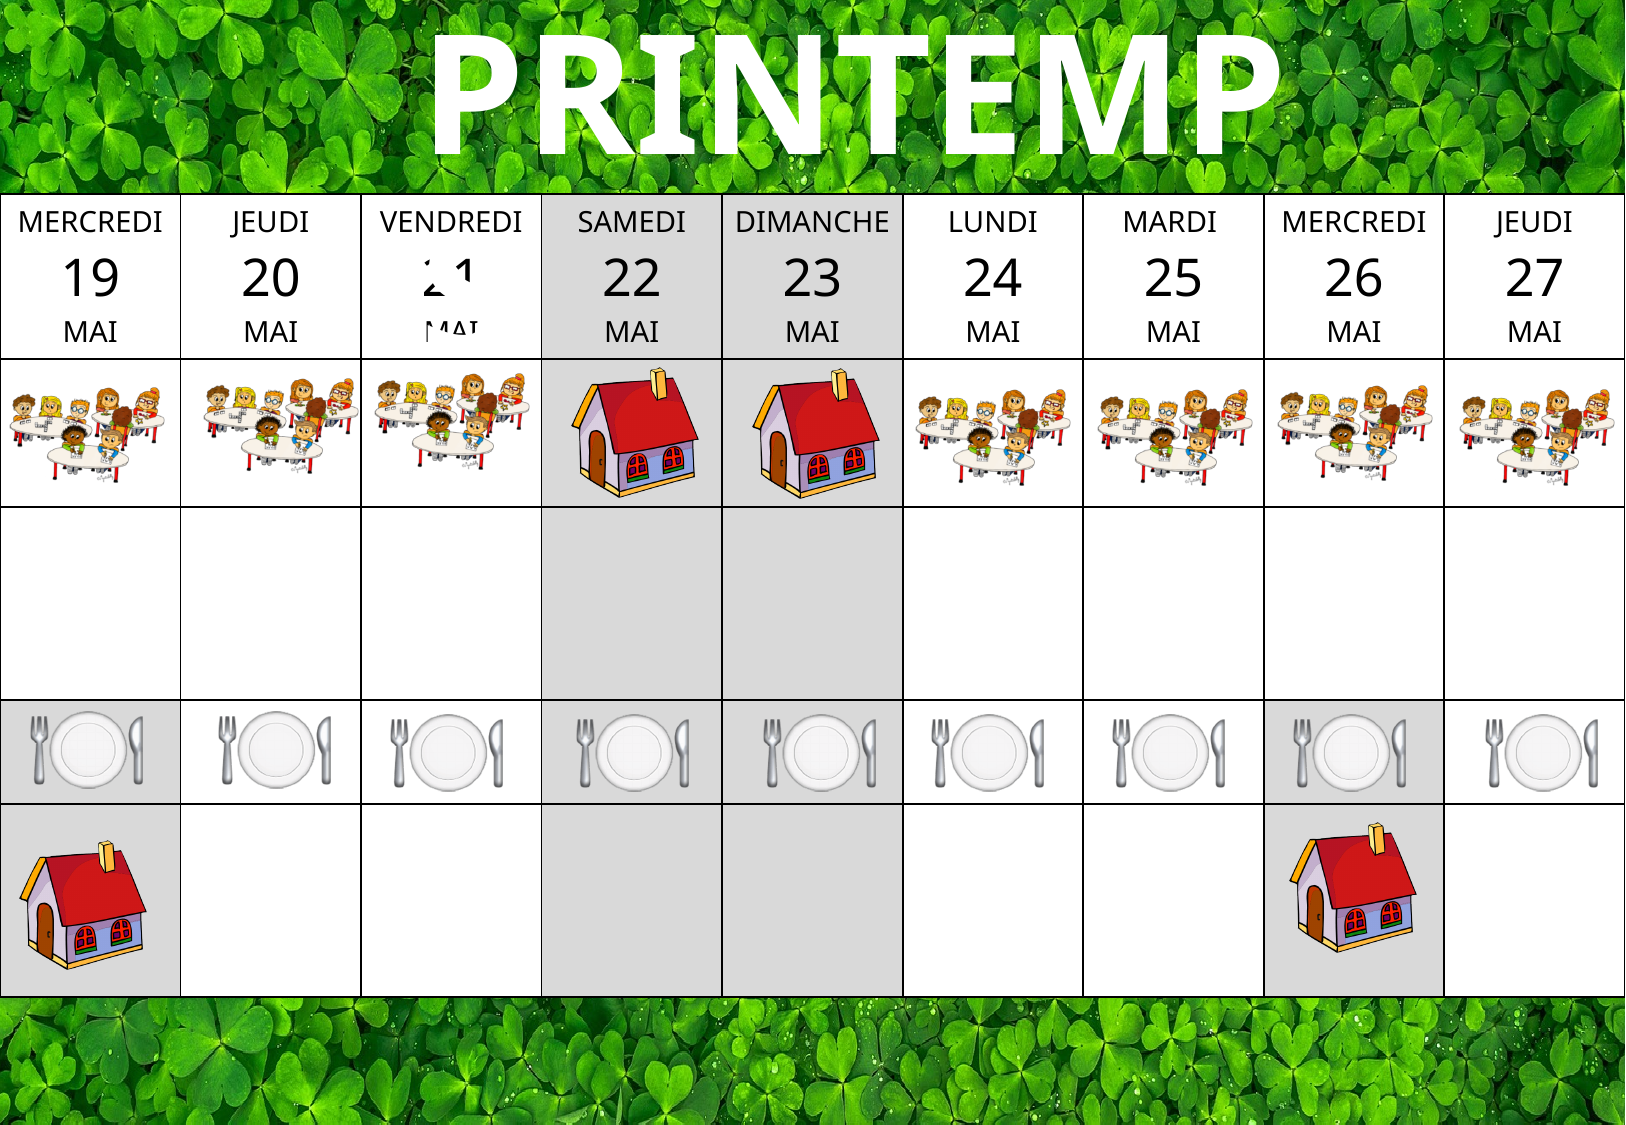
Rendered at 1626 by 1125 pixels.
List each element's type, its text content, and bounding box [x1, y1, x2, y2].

picture [0, 0, 413, 193]
table_header MERCREDI 26 MAI [1363, 195, 1443, 358]
picture [572, 692, 693, 813]
picture [386, 692, 507, 813]
picture [1277, 379, 1434, 485]
table_cell [362, 701, 386, 803]
picture [9, 381, 166, 487]
table_cell [542, 508, 721, 699]
table_cell [904, 395, 1082, 506]
table_cell [542, 395, 721, 506]
table_cell [181, 508, 360, 699]
table_cell [1445, 508, 1624, 699]
table_cell [181, 805, 360, 996]
table_cell [147, 701, 180, 803]
table_cell [1229, 701, 1263, 803]
table_cell [1084, 701, 1108, 803]
table_cell [1265, 805, 1443, 996]
table_header VENDREDI 21 MAI [362, 195, 413, 358]
table_cell [1265, 360, 1443, 506]
table_cell [362, 360, 541, 506]
table_cell [1, 360, 180, 506]
table_cell [1, 508, 180, 699]
table_cell [1445, 360, 1624, 506]
picture [1108, 692, 1229, 813]
picture [203, 372, 360, 479]
picture [26, 689, 147, 811]
table_cell [904, 701, 927, 803]
picture [374, 367, 531, 474]
table_cell [723, 508, 902, 699]
text_box PRINTEMPS [413, 0, 1363, 395]
picture [915, 395, 1072, 490]
table_cell [904, 508, 1082, 699]
picture [1459, 383, 1616, 490]
table_cell [1445, 805, 1624, 996]
table_cell [880, 701, 902, 803]
picture [214, 689, 335, 811]
table_cell [1445, 701, 1481, 803]
table_cell [1084, 395, 1263, 506]
table_cell [693, 701, 721, 803]
table_cell [1084, 805, 1263, 996]
table_cell [1410, 701, 1443, 803]
picture [1363, 0, 1625, 193]
table_cell [723, 395, 902, 506]
picture [0, 998, 1625, 1125]
table_header JEUDI 20 MAI [181, 195, 360, 358]
picture [571, 395, 699, 498]
table_cell [181, 701, 214, 803]
table_header MERCREDI 19 MAI [1, 195, 180, 358]
table_cell [335, 701, 360, 803]
table_cell [1265, 508, 1443, 699]
picture [927, 692, 1048, 813]
table_cell [362, 508, 541, 699]
table_cell [723, 701, 759, 803]
table_cell [1, 701, 26, 803]
table_cell [542, 701, 572, 803]
table_cell [1602, 701, 1624, 803]
table_cell [1048, 701, 1082, 803]
picture [1481, 692, 1602, 813]
table_cell [1, 805, 180, 996]
table_cell [507, 701, 541, 803]
picture [759, 692, 880, 813]
table_cell [904, 805, 1082, 996]
picture [1289, 822, 1417, 953]
table_cell [1265, 701, 1289, 803]
picture [19, 840, 147, 970]
table_header JEUDI 27 MAI [1445, 195, 1624, 358]
table_cell [362, 805, 541, 996]
picture [752, 395, 880, 499]
picture [1097, 395, 1254, 490]
table_cell [723, 805, 902, 996]
table_cell [542, 805, 721, 996]
table_cell [1084, 508, 1263, 699]
table_cell [181, 360, 360, 506]
picture [1289, 692, 1410, 813]
